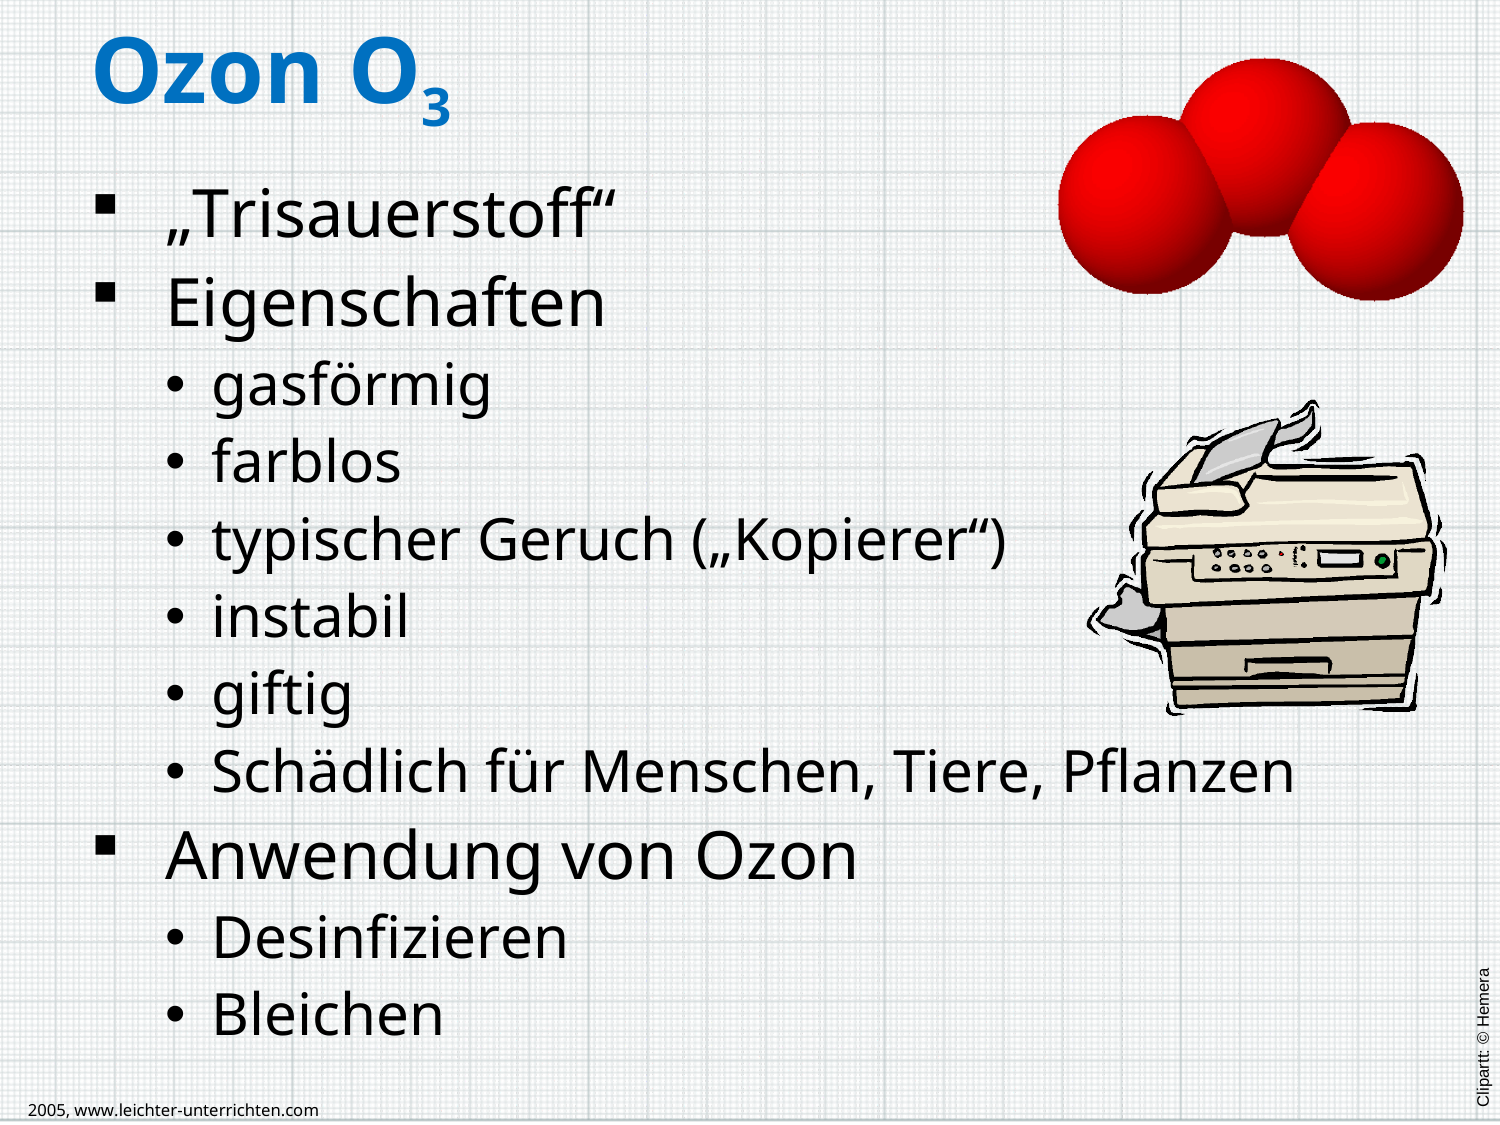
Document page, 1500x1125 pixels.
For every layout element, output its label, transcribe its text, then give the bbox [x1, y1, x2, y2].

list „Trisauerstoff“ Eigenschaften gasförmig farblos typischer Geruch („Kopierer“) instabil giftig Schädlich für Menschen, Tiere, Pflanzen Anwendung von Ozon Desinfizieren Bleichen [75, 172, 1426, 1094]
title Ozon O3 [75, 0, 1426, 149]
picture [0, 0, 1500, 1125]
text_box Clipartt: © Hemera [1464, 953, 1500, 1122]
